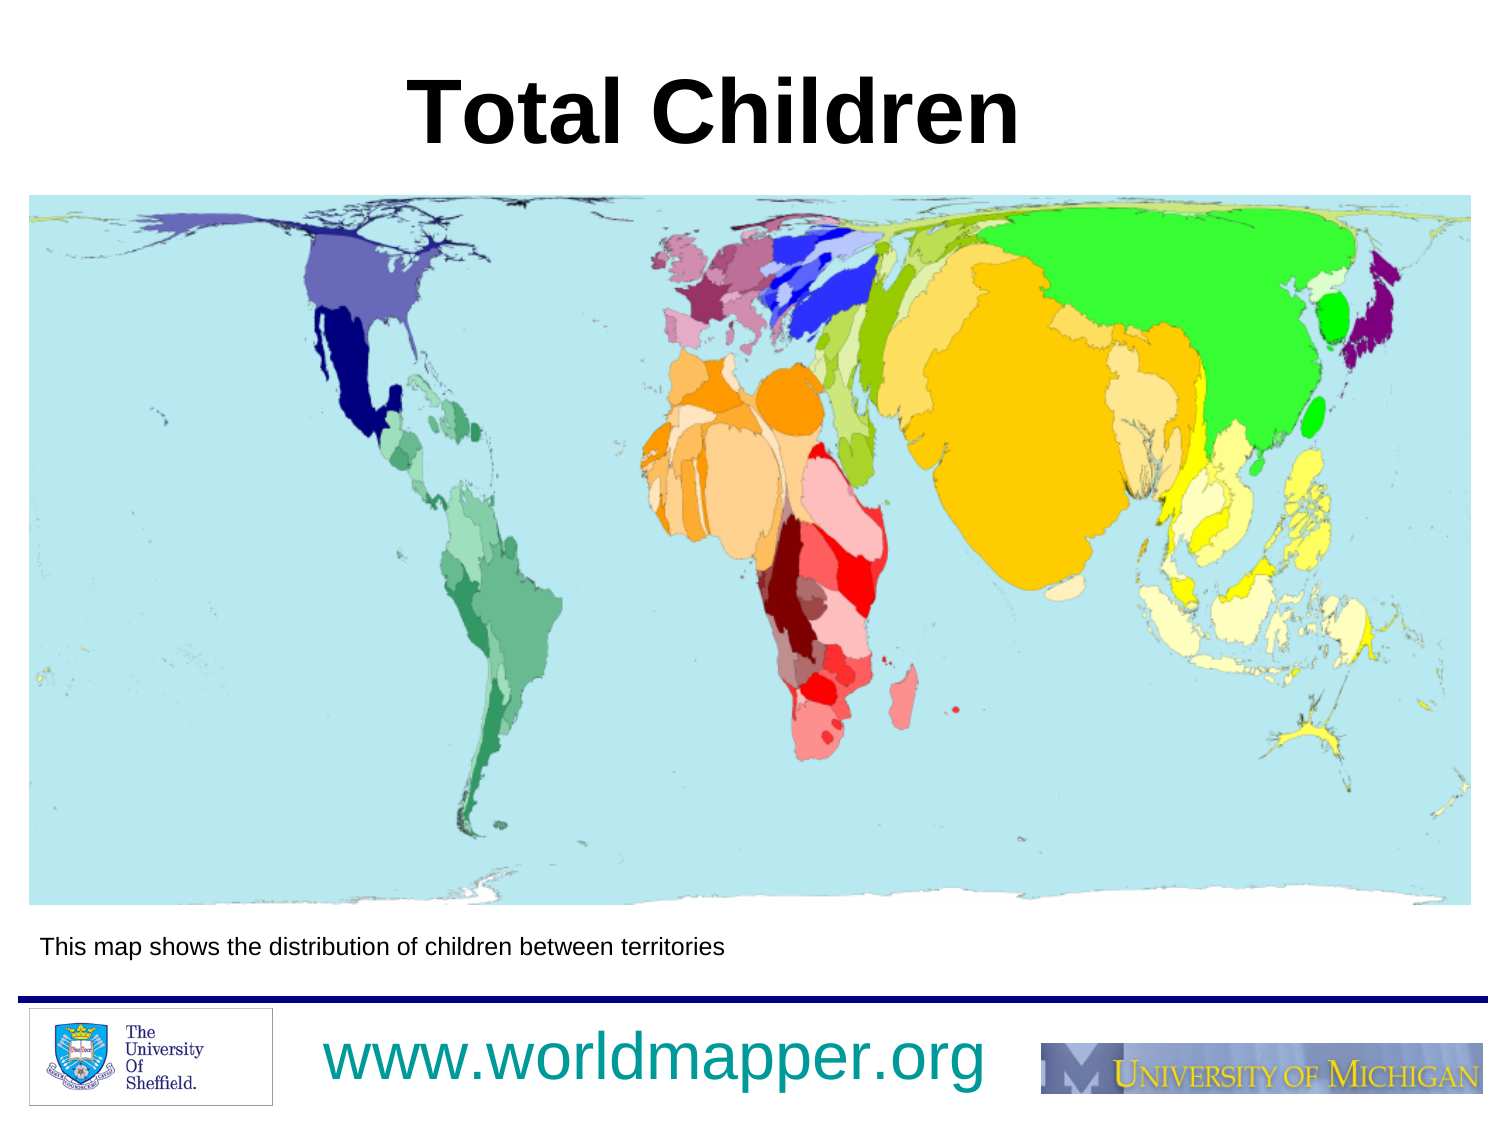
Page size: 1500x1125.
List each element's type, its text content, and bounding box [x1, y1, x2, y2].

picture [29, 195, 1471, 905]
picture [1041, 1043, 1483, 1094]
picture [29, 1008, 273, 1106]
text_box This map shows the distribution of children between territories [24, 925, 742, 969]
title Total Children [76, 42, 1352, 195]
